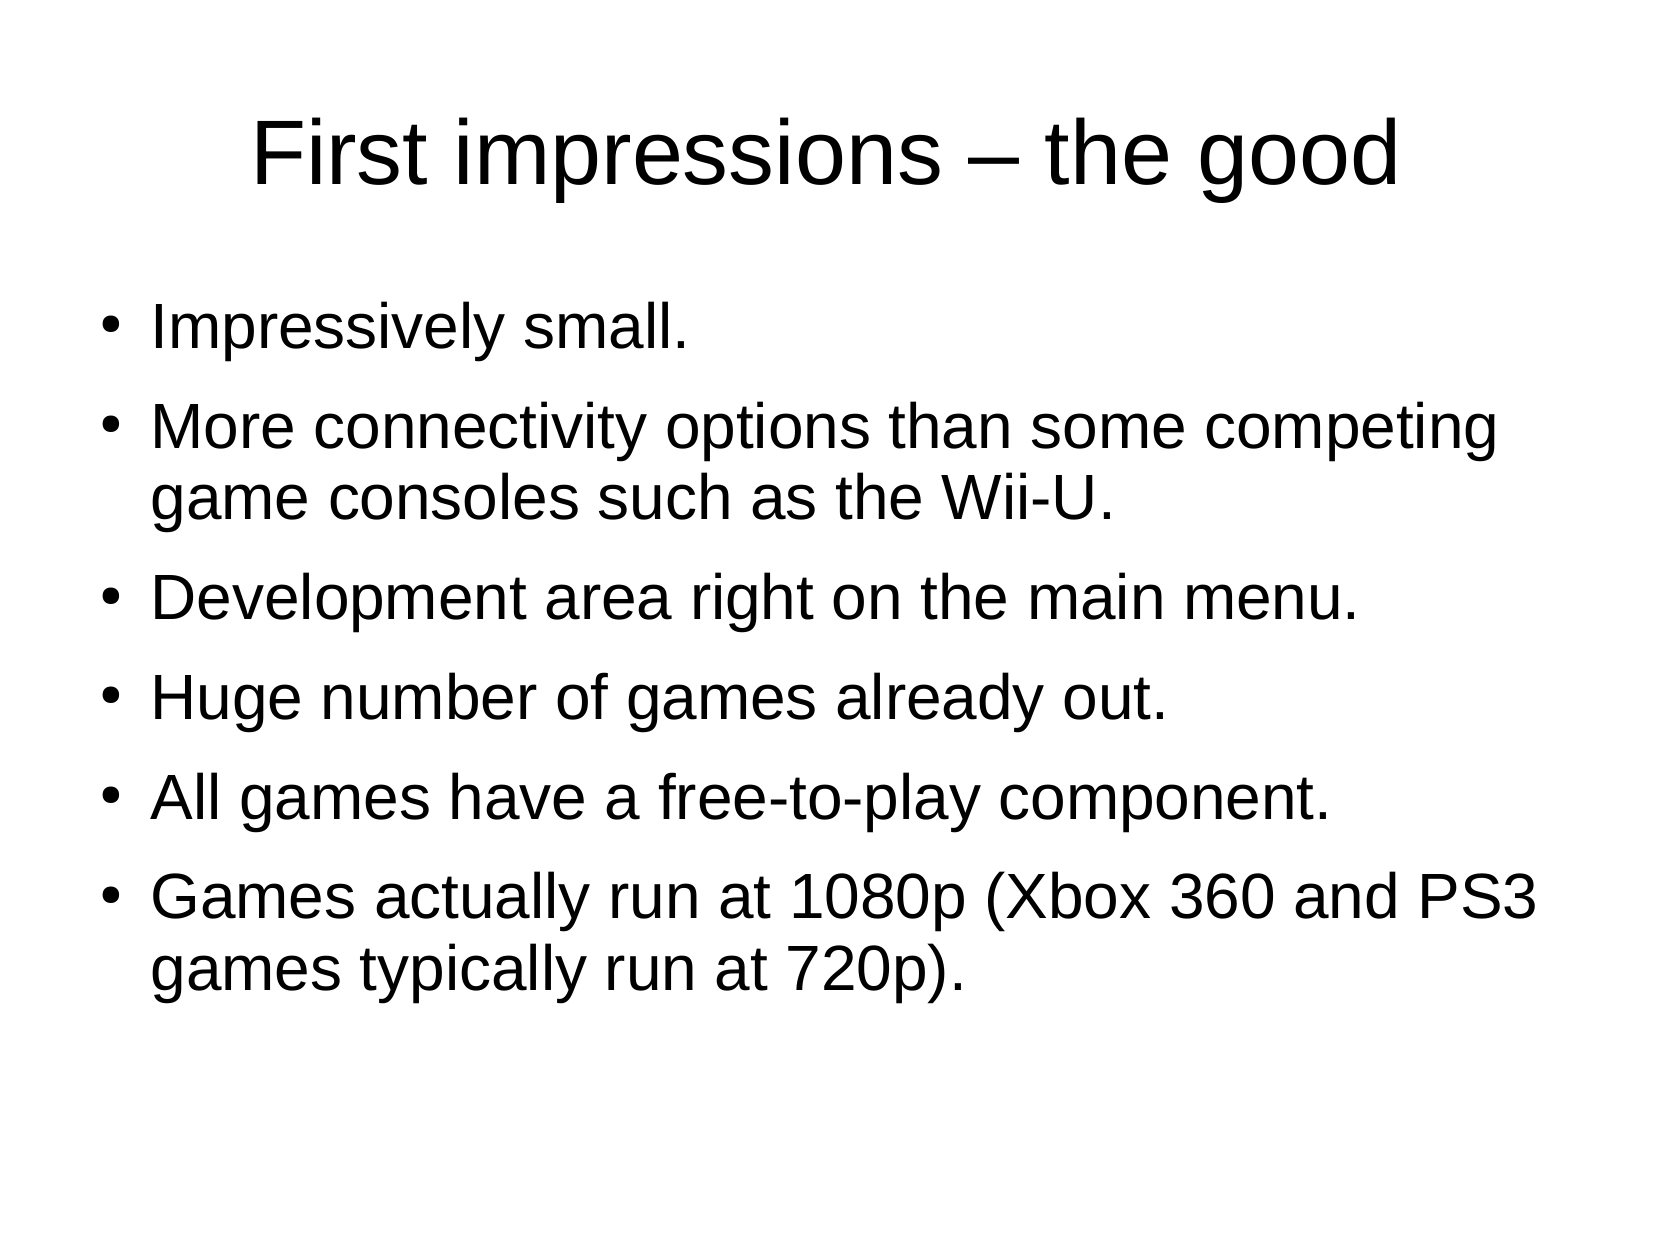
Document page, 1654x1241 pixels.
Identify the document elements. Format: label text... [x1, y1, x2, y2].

list Impressively small. More connectivity options than some competing game consoles such as the Wii-U. Development area right on the main menu. Huge number of games already out. All games have a free-to-play component. Games actually run at 1080p (Xbox 360 and PS3 games typically run at 720p). [82, 290, 1571, 1010]
title First impressions – the good [82, 49, 1571, 257]
